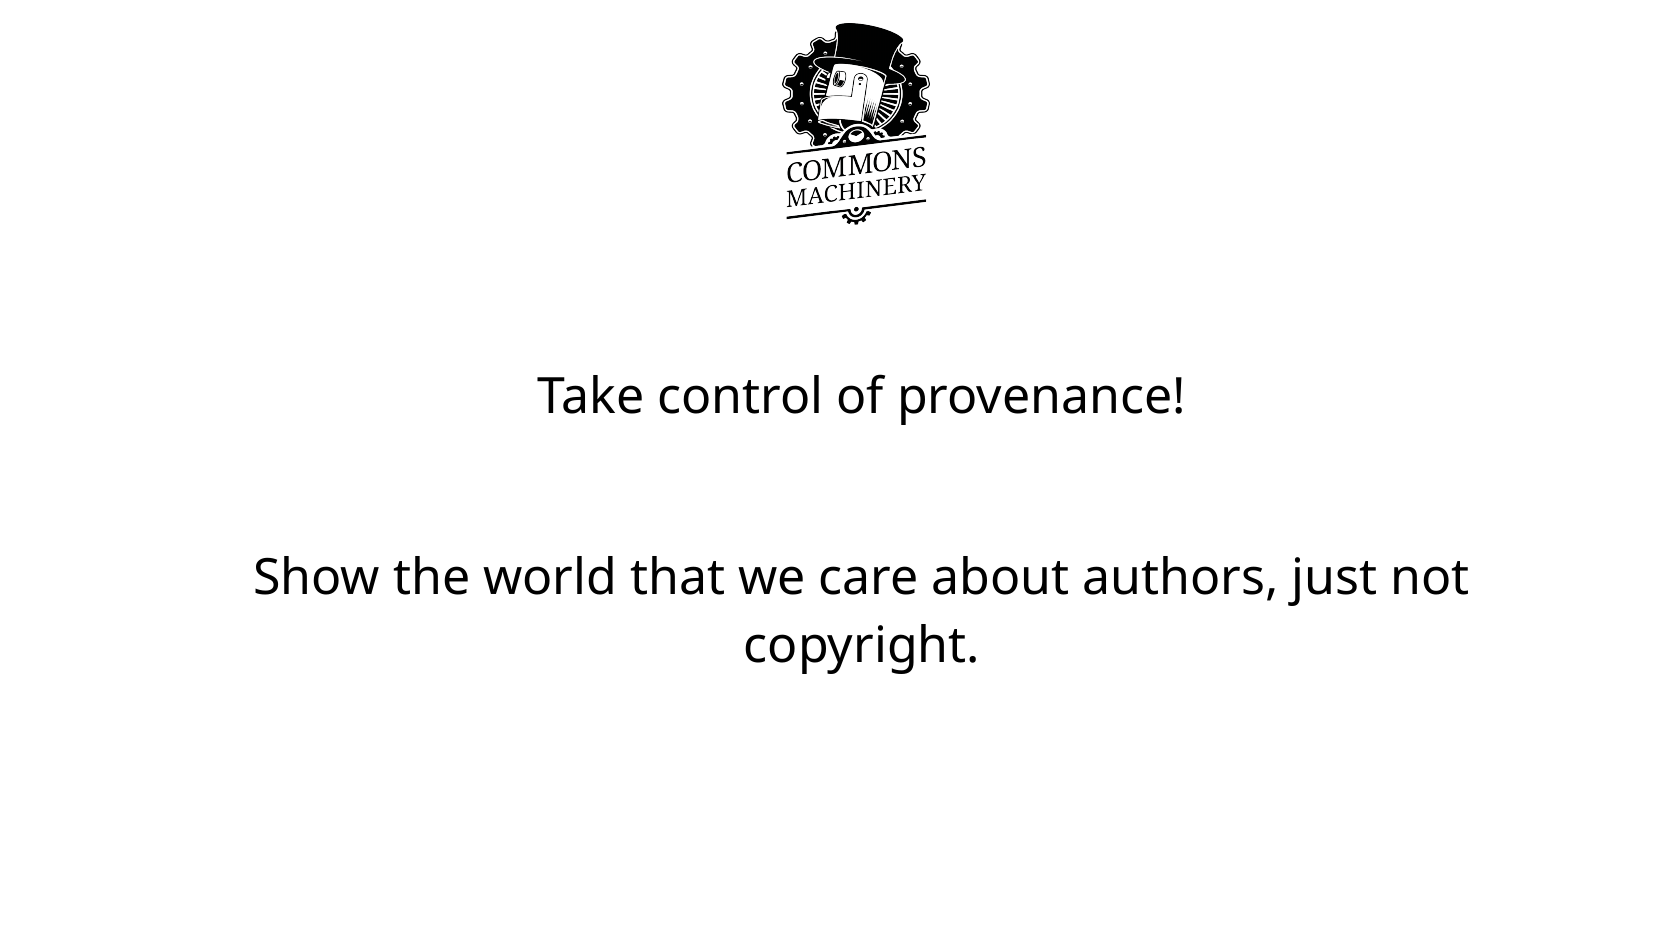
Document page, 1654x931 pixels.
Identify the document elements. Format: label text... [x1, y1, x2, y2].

picture [782, 23, 930, 225]
list Take control of provenance! Show the world that we care about authors, just not copyright. [82, 269, 1571, 810]
